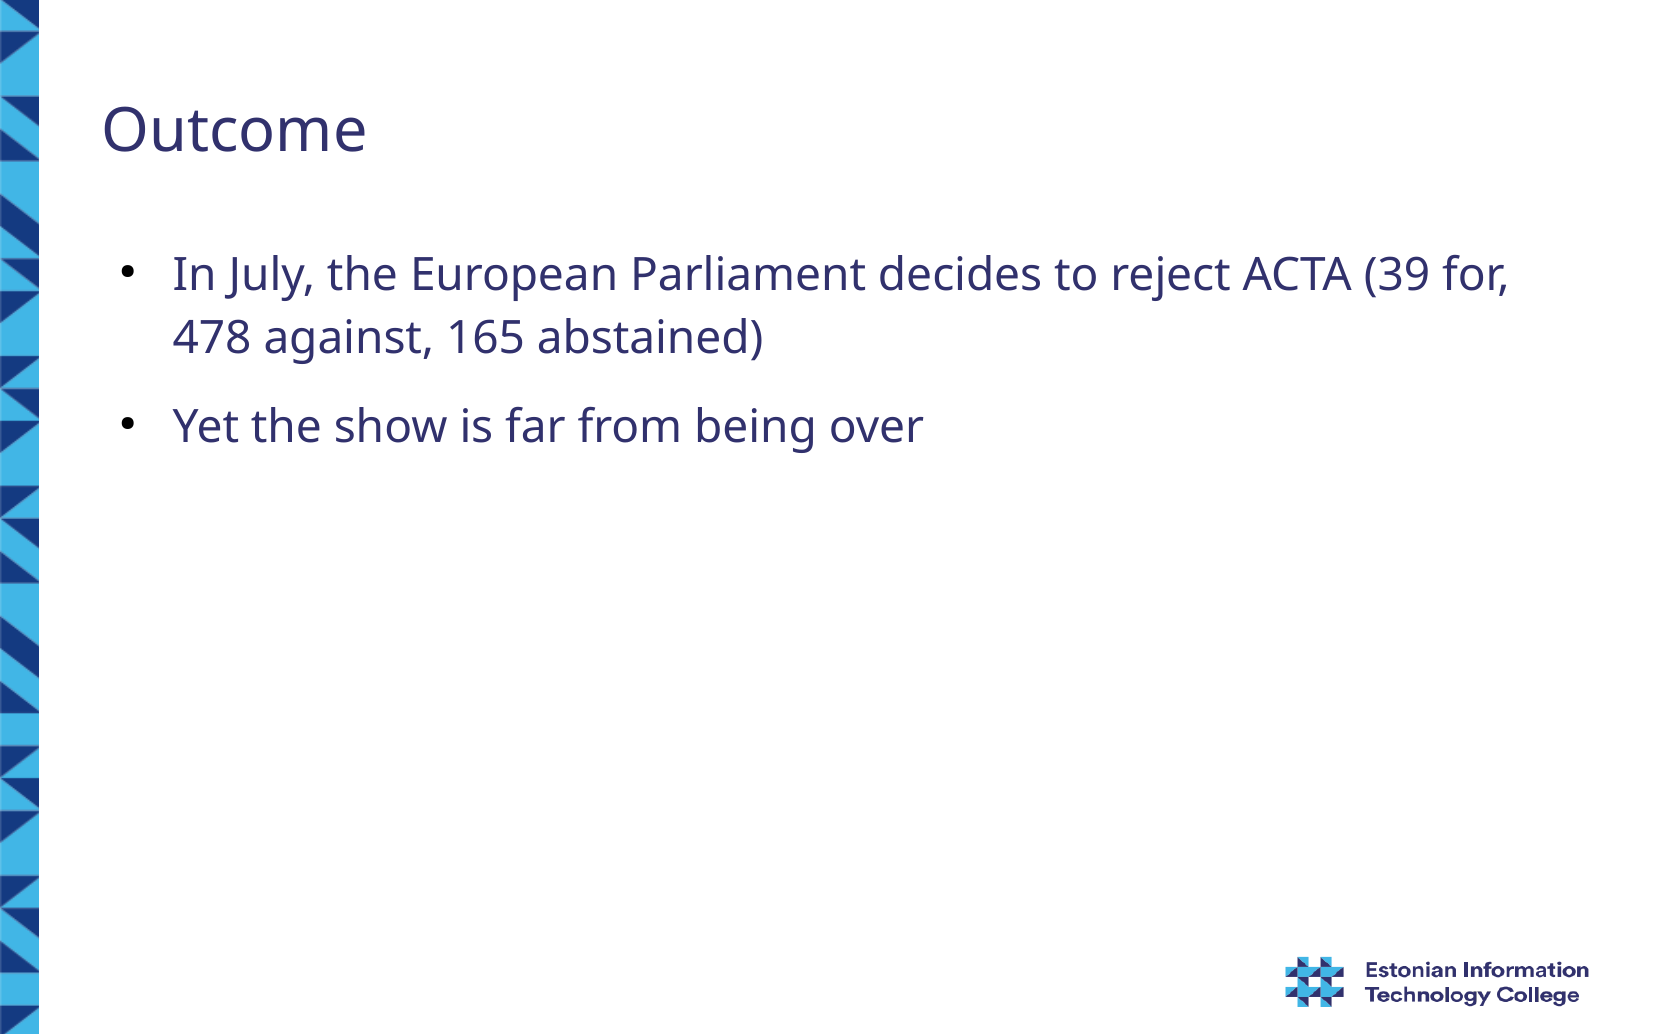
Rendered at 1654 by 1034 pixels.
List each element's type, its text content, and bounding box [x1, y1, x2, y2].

list In July, the European Parliament decides to reject ACTA (39 for, 478 against, 165 abstained) Yet the show is far from being over [101, 241, 1591, 924]
title Outcome [101, 41, 1489, 214]
